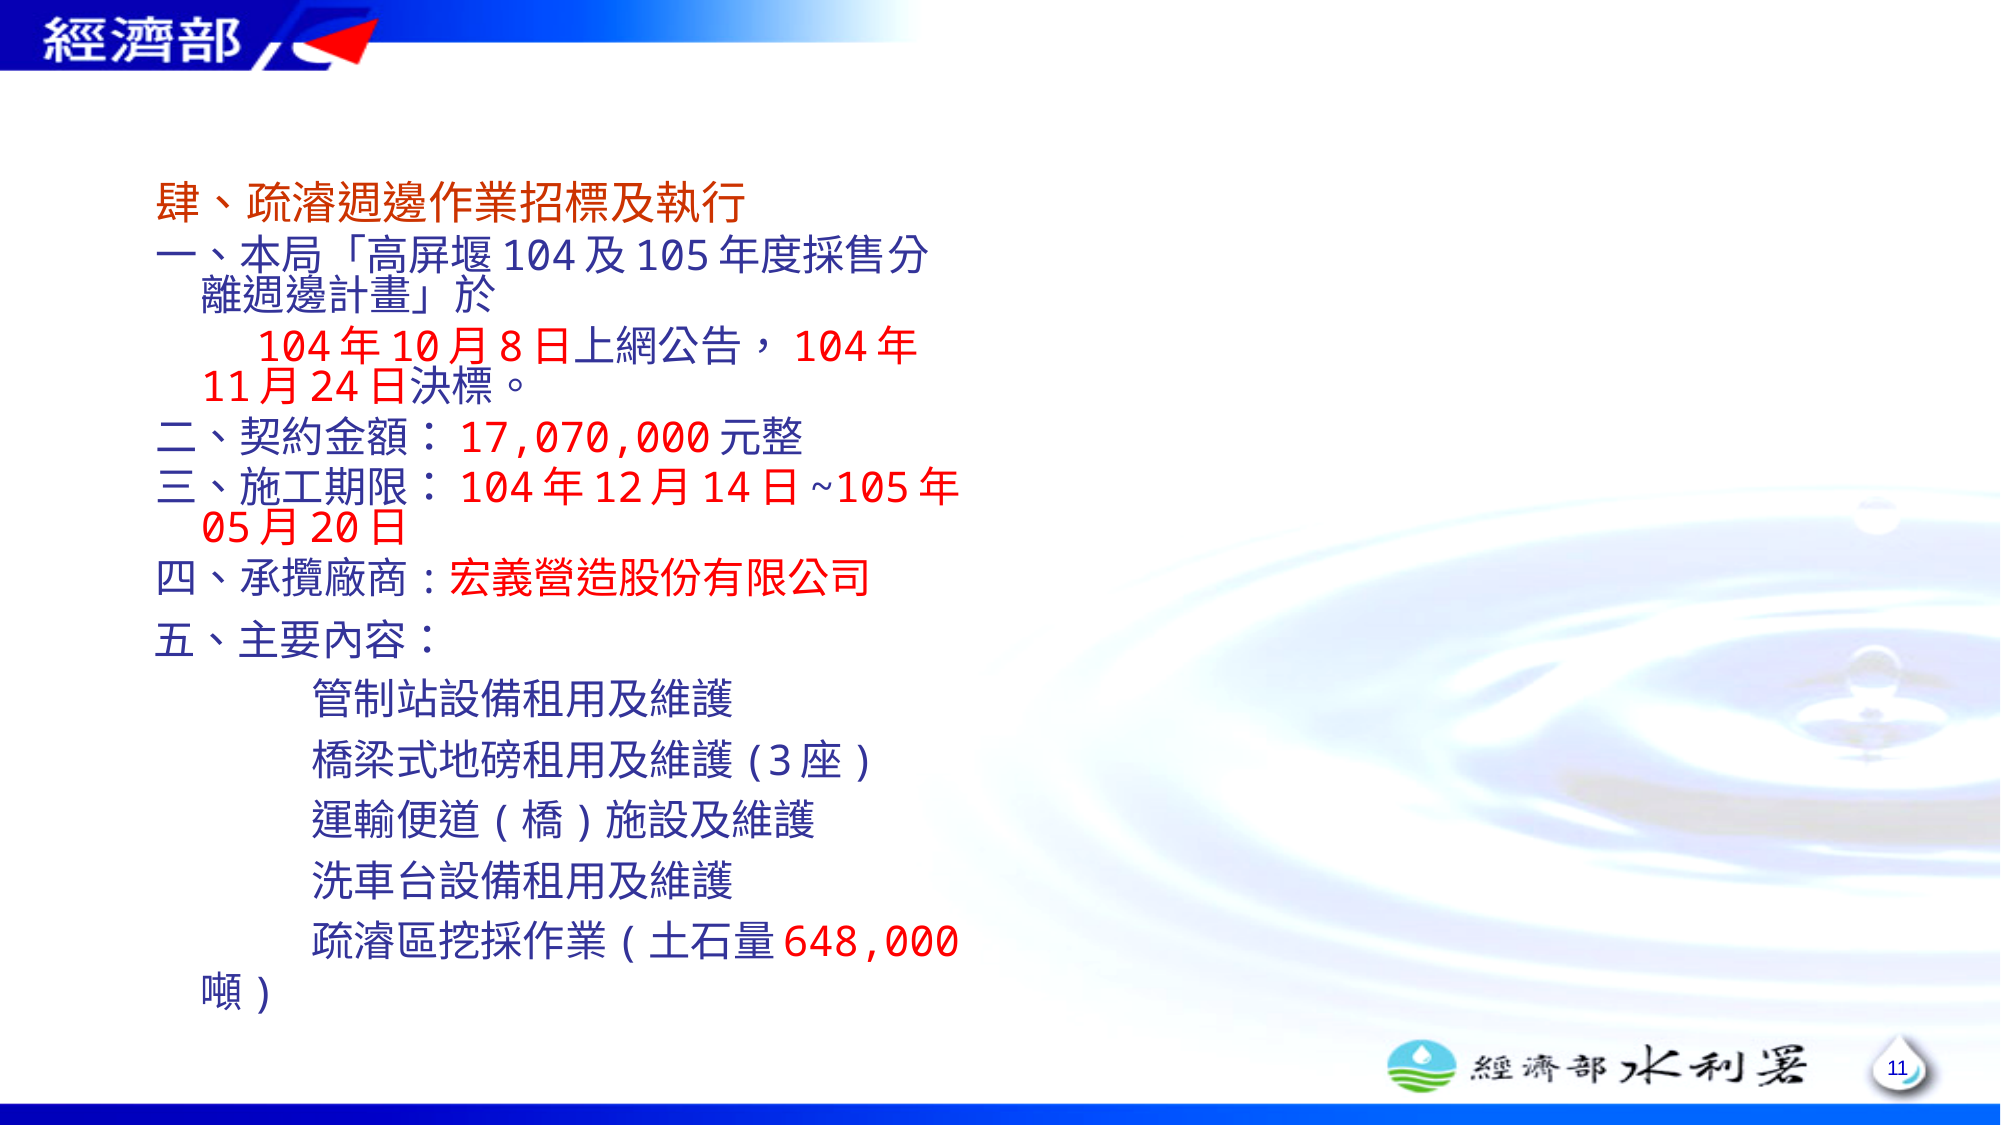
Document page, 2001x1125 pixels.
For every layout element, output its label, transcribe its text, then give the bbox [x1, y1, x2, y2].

list 肆、疏濬週邊作業招標及執行 一、本局「高屏堰104及105年度採售分離週邊計畫」於 104年10月8日上網公告，104年11月24日決標。 二、契約金額：17,070,000元整 三、施工期限：104年12月14日~105年05月20日 四、承攬廠商:宏義營造股份有限公司 五、主要內容： 管制站設備租用及維護 橋梁式地磅租用及維護(3座) 運輸便道(橋)施設及維護 洗車台設備租用及維護 疏濬區挖採作業(土石量648,000噸) [267, 101, 1844, 999]
